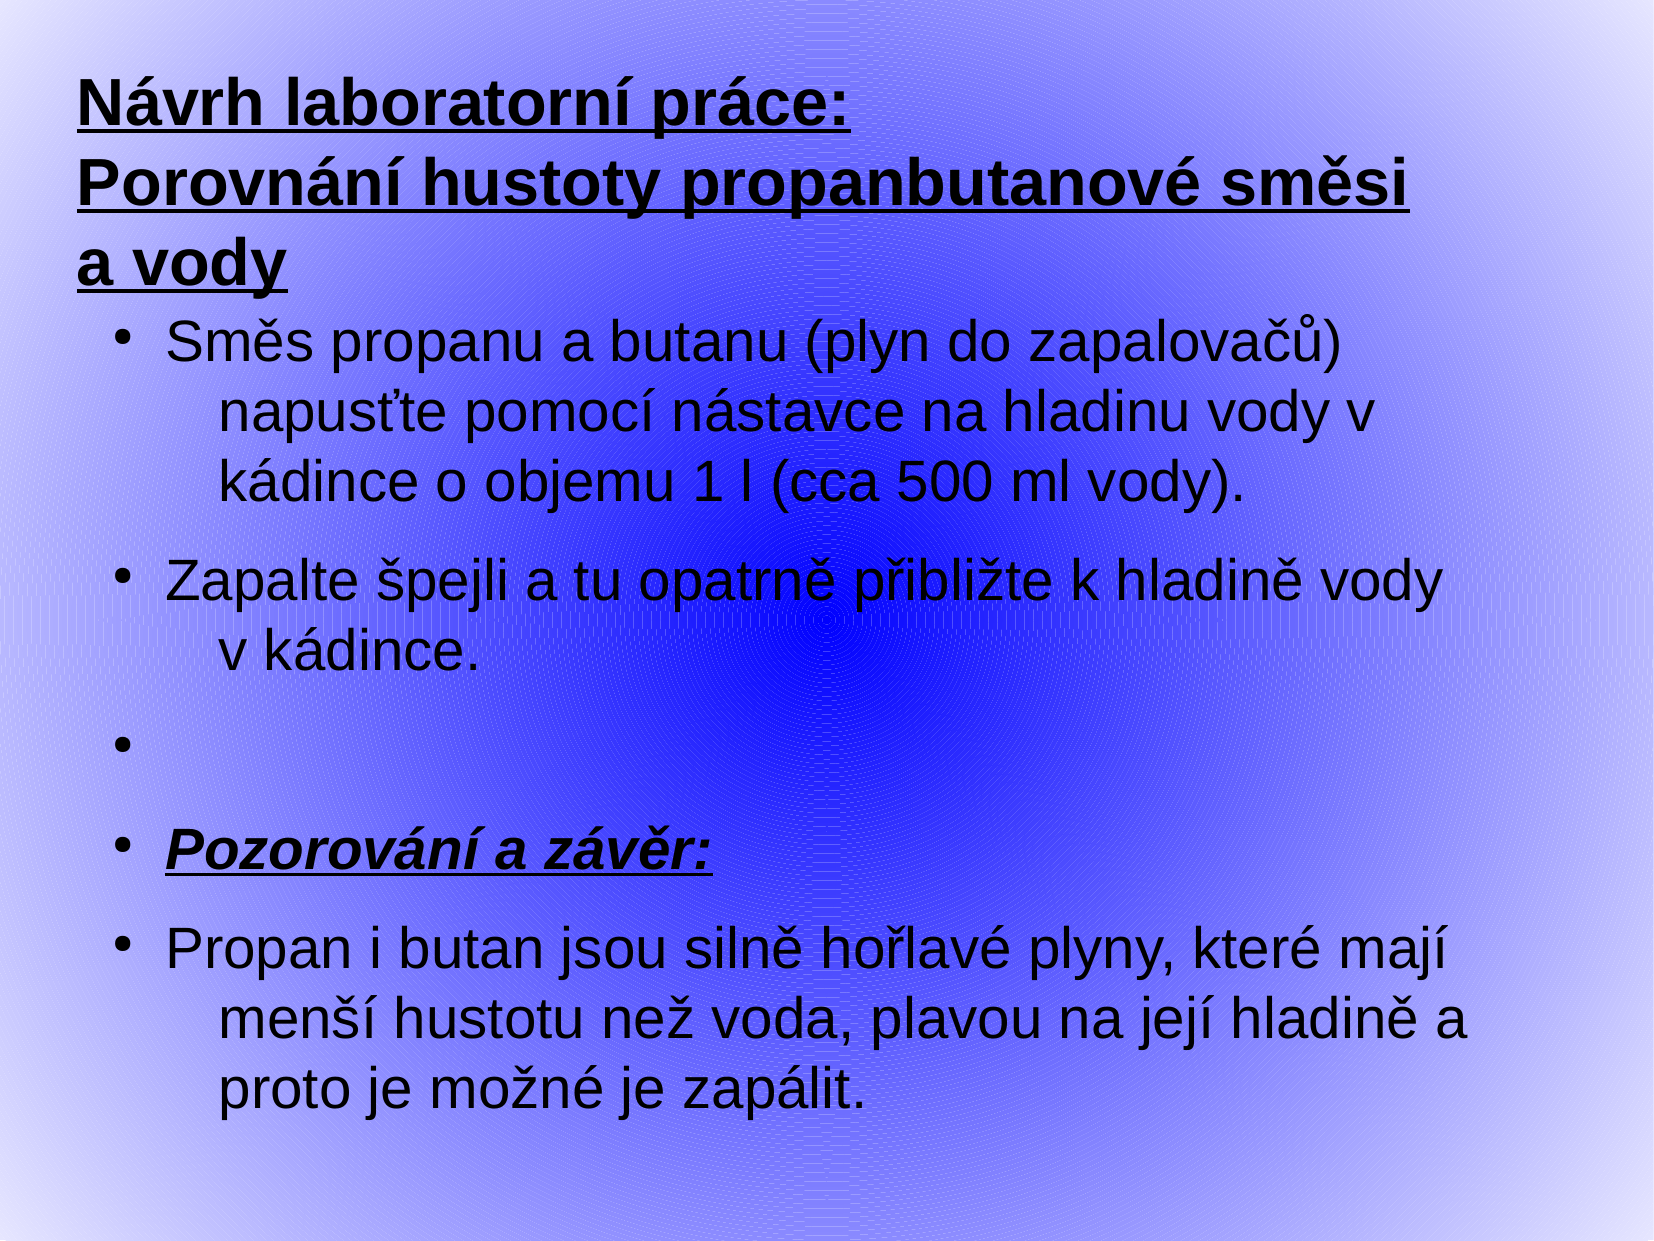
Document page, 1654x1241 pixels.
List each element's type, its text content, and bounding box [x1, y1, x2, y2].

title Návrh laboratorní práce: Porovnání hustoty propanbutanové směsi a vody [76, 59, 1565, 284]
list Směs propanu a butanu (plyn do zapalovačů) napusťte pomocí nástavce na hladinu vody v kádince o objemu 1 l (cca 500 ml vody). Zapalte špejli a tu opatrně přibližte k hladině vody v kádince. Pozorování a závěr: Propan i butan jsou silně hořlavé plyny, které mají menší hustotu než voda, plavou na její hladině a proto je možné je zapálit. [76, 303, 1565, 1123]
